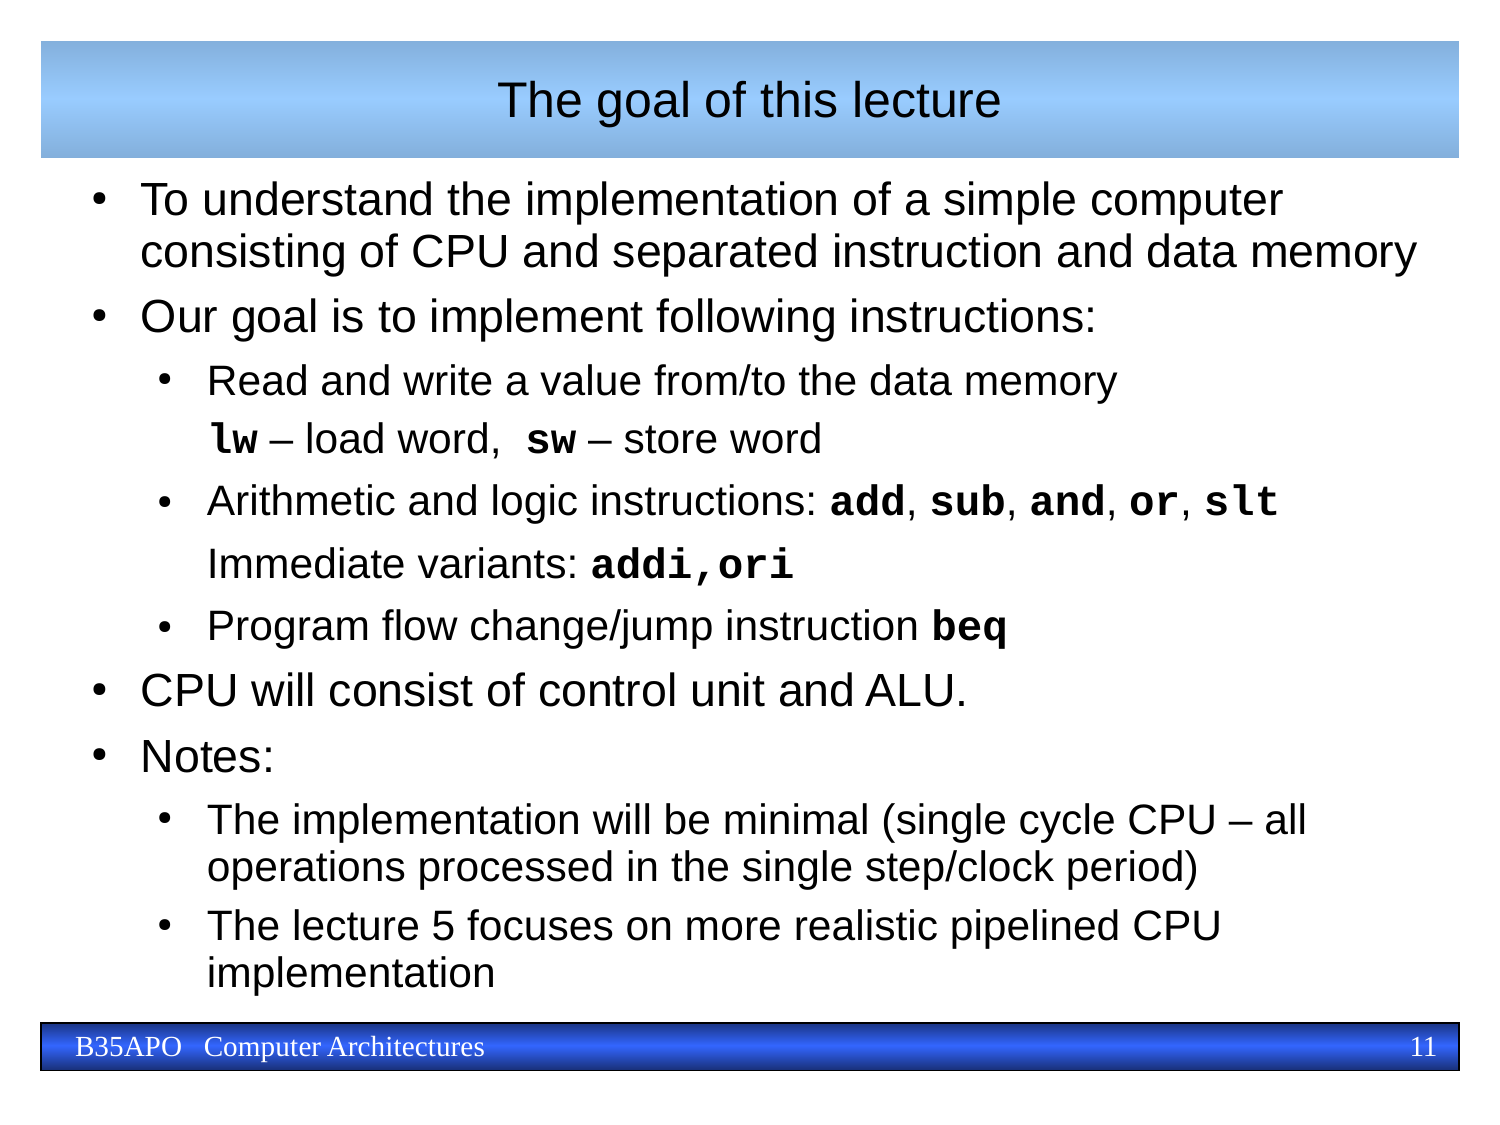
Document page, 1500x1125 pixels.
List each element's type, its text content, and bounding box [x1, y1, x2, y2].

list To understand the implementation of a simple computer consisting of CPU and separated instruction and data memory Our goal is to implement following instructions: Read and write a value from/to the data memory lw – load word, sw – store word Arithmetic and logic instructions: add, sub, and, or, slt Immediate variants: addi,ori Program flow change/jump instruction beq CPU will consist of control unit and ALU. Notes: The implementation will be minimal (single cycle CPU – all operations processed in the single step/clock period) The lecture 5 focuses on more realistic pipelined CPU implementation [75, 173, 1425, 1013]
title The goal of this lecture [41, 41, 1459, 158]
